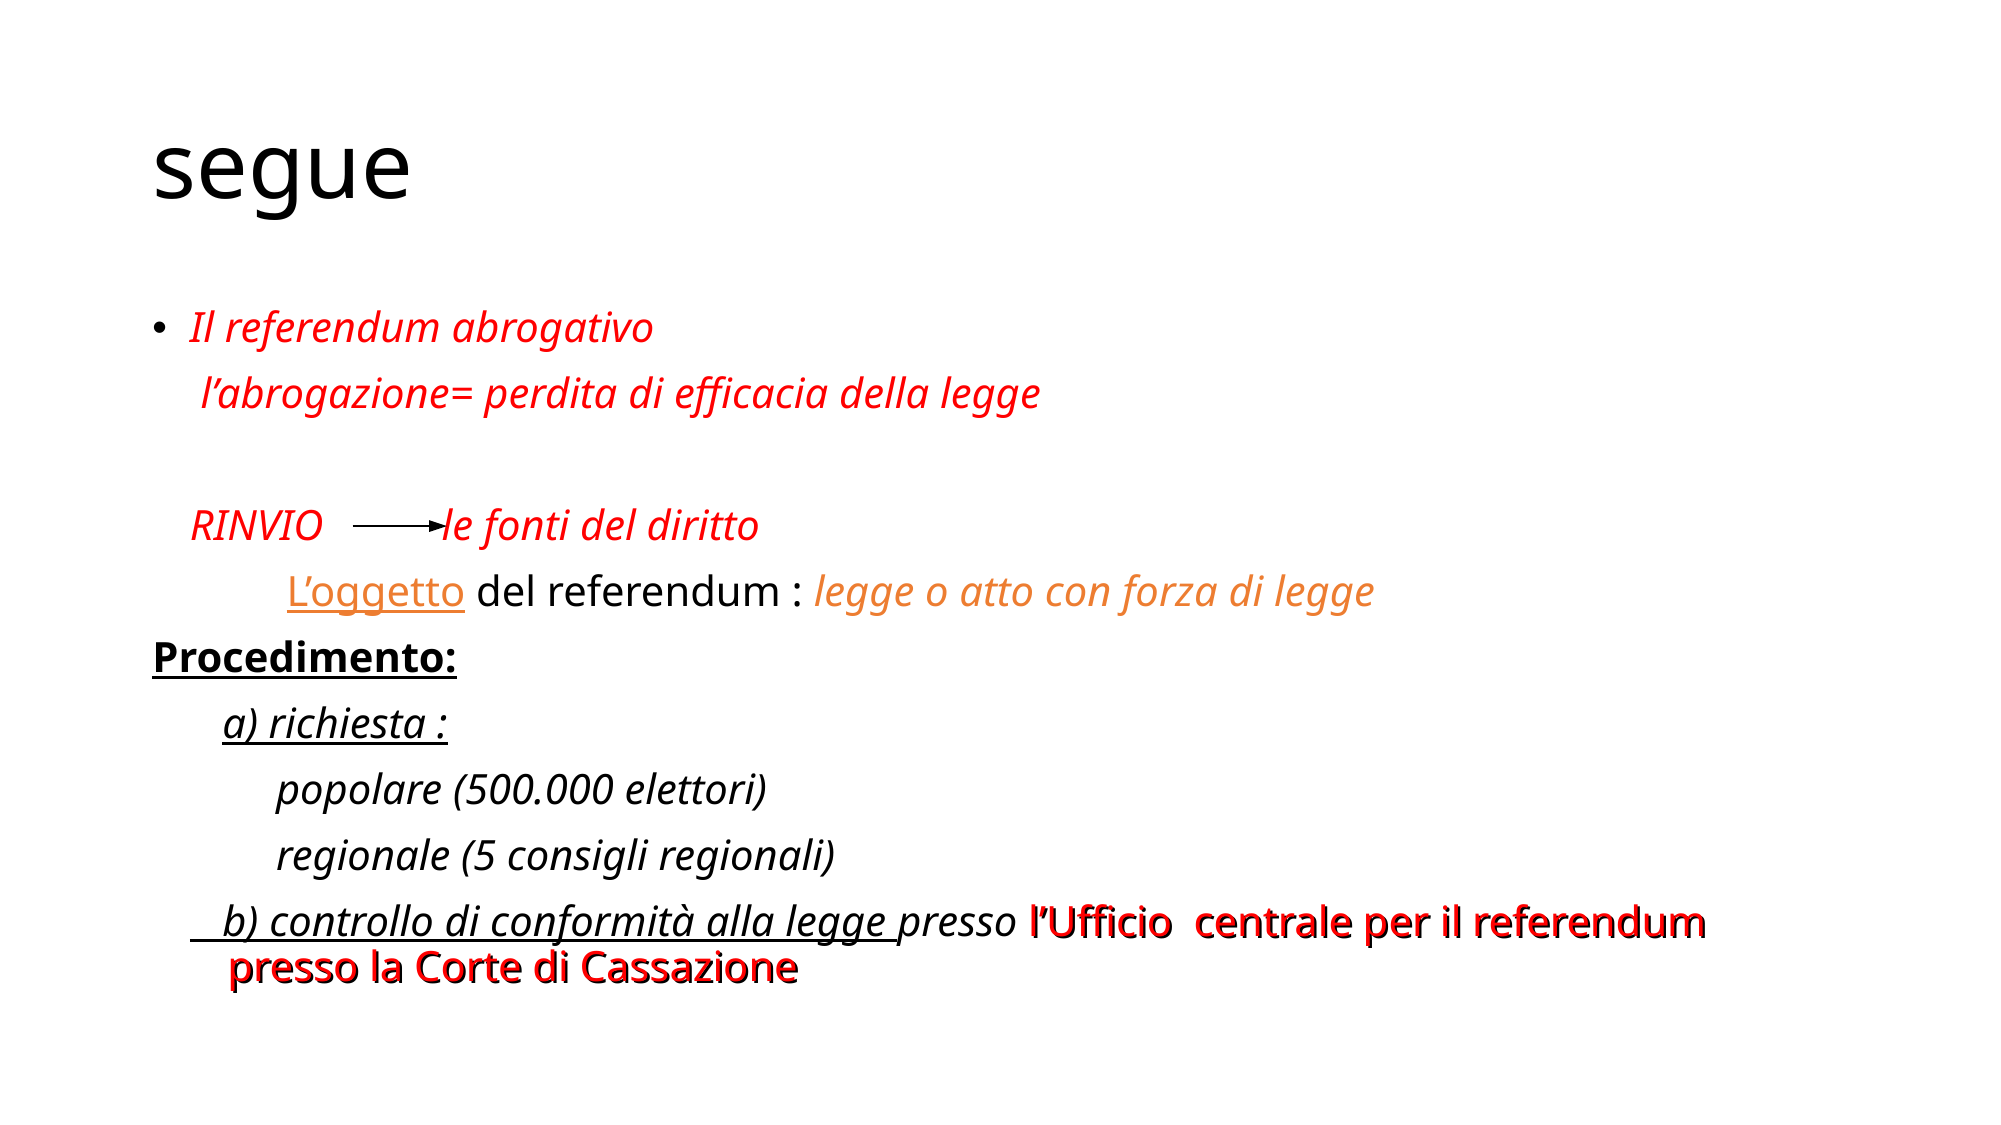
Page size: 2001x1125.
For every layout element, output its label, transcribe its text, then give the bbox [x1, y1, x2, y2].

list Il referendum abrogativo l’abrogazione= perdita di efficacia della legge RINVIO le fonti del diritto L’oggetto del referendum : legge o atto con forza di legge Procedimento: a) richiesta : popolare (500.000 elettori) regionale (5 consigli regionali) b) controllo di conformità alla legge presso l’Ufficio centrale per il referendum presso la Corte di Cassazione [137, 299, 1863, 1014]
title segue [137, 59, 1863, 278]
